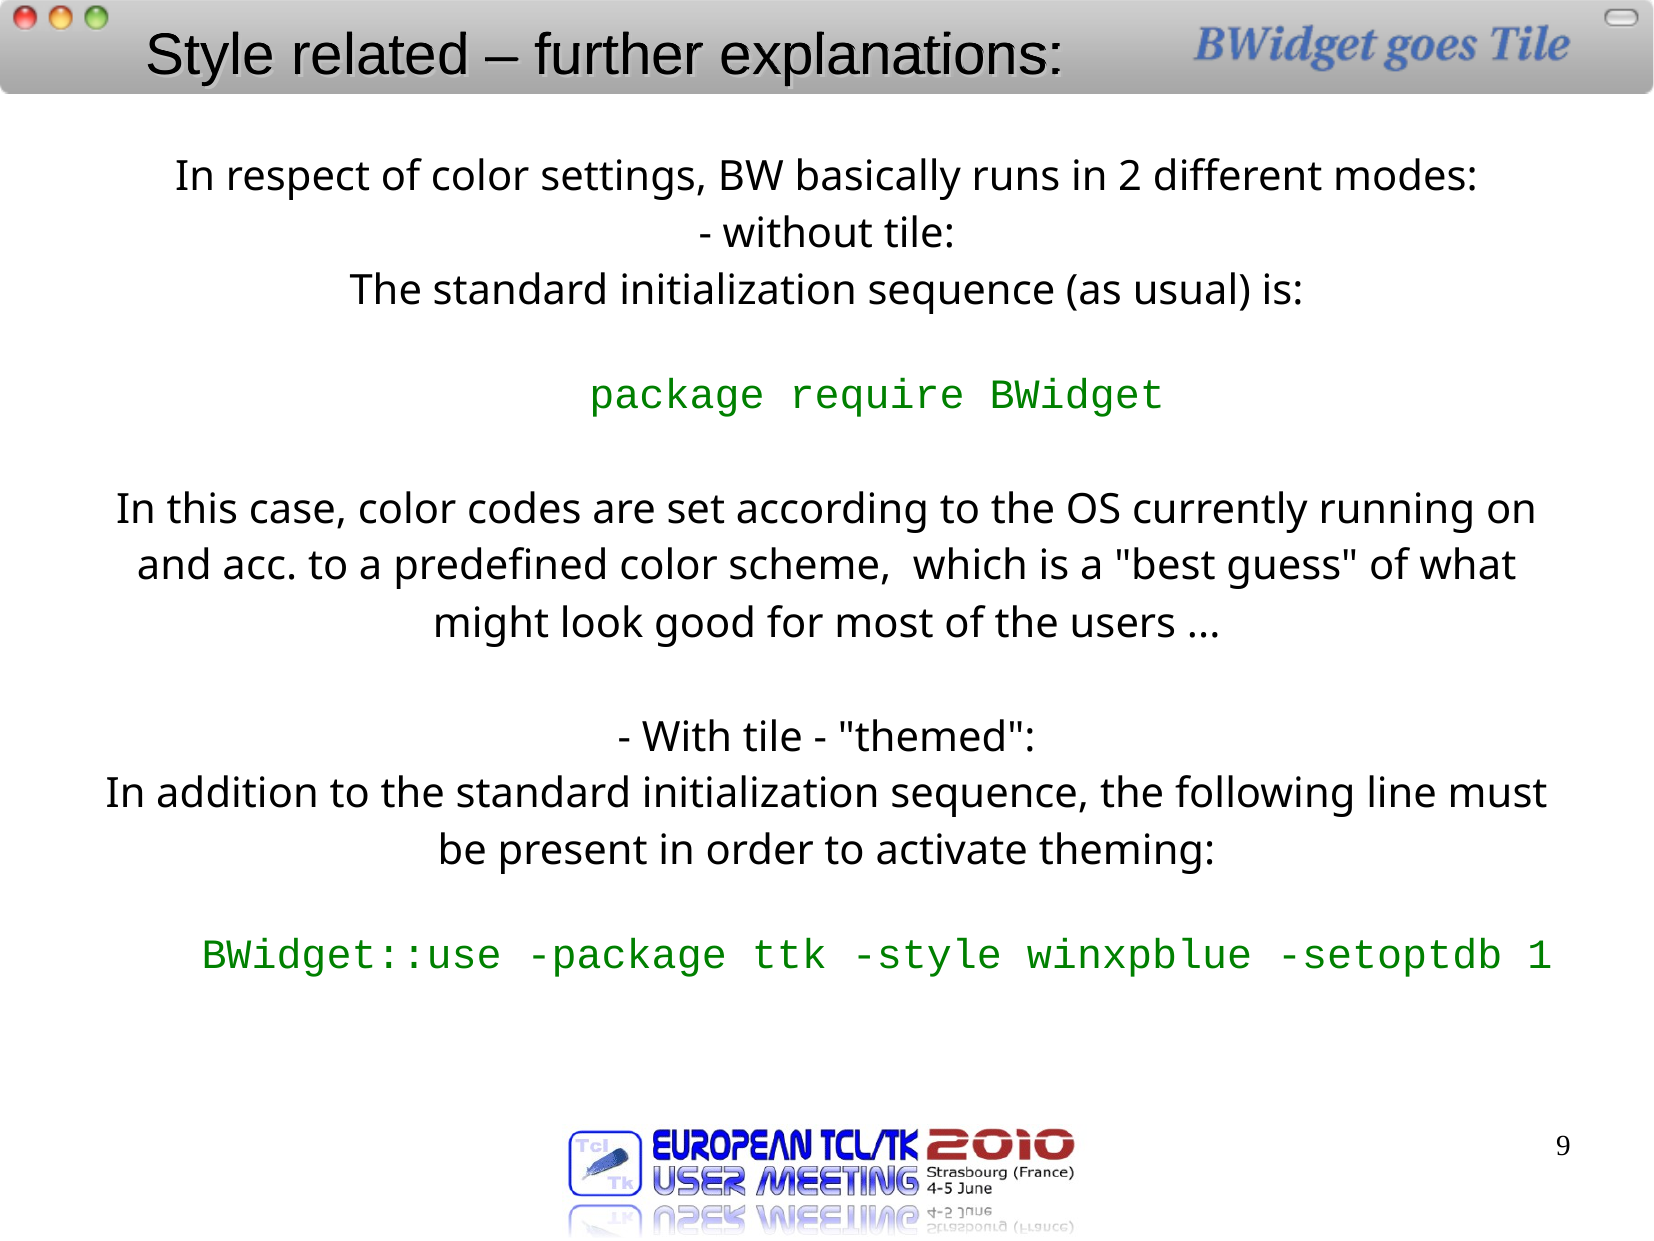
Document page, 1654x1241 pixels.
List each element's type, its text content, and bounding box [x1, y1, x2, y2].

picture [562, 1124, 1088, 1238]
picture [0, 0, 1654, 94]
title Style related – further explanations: [145, 16, 1449, 92]
subtitle In respect of color settings, BW basically runs in 2 different modes: - without tile: The standard initialization sequence (as usual) is: package require BWidget In this case, color codes are set according to the OS currently running on and acc. to a predefined color scheme, which is a "best guess" of what might look good for most of the users ... - With tile - "themed": In addition to the standard initialization sequence, the following line must be present in order to activate theming: BWidget::use -package ttk -style winxpblue -setoptdb 1 [82, 146, 1571, 1095]
